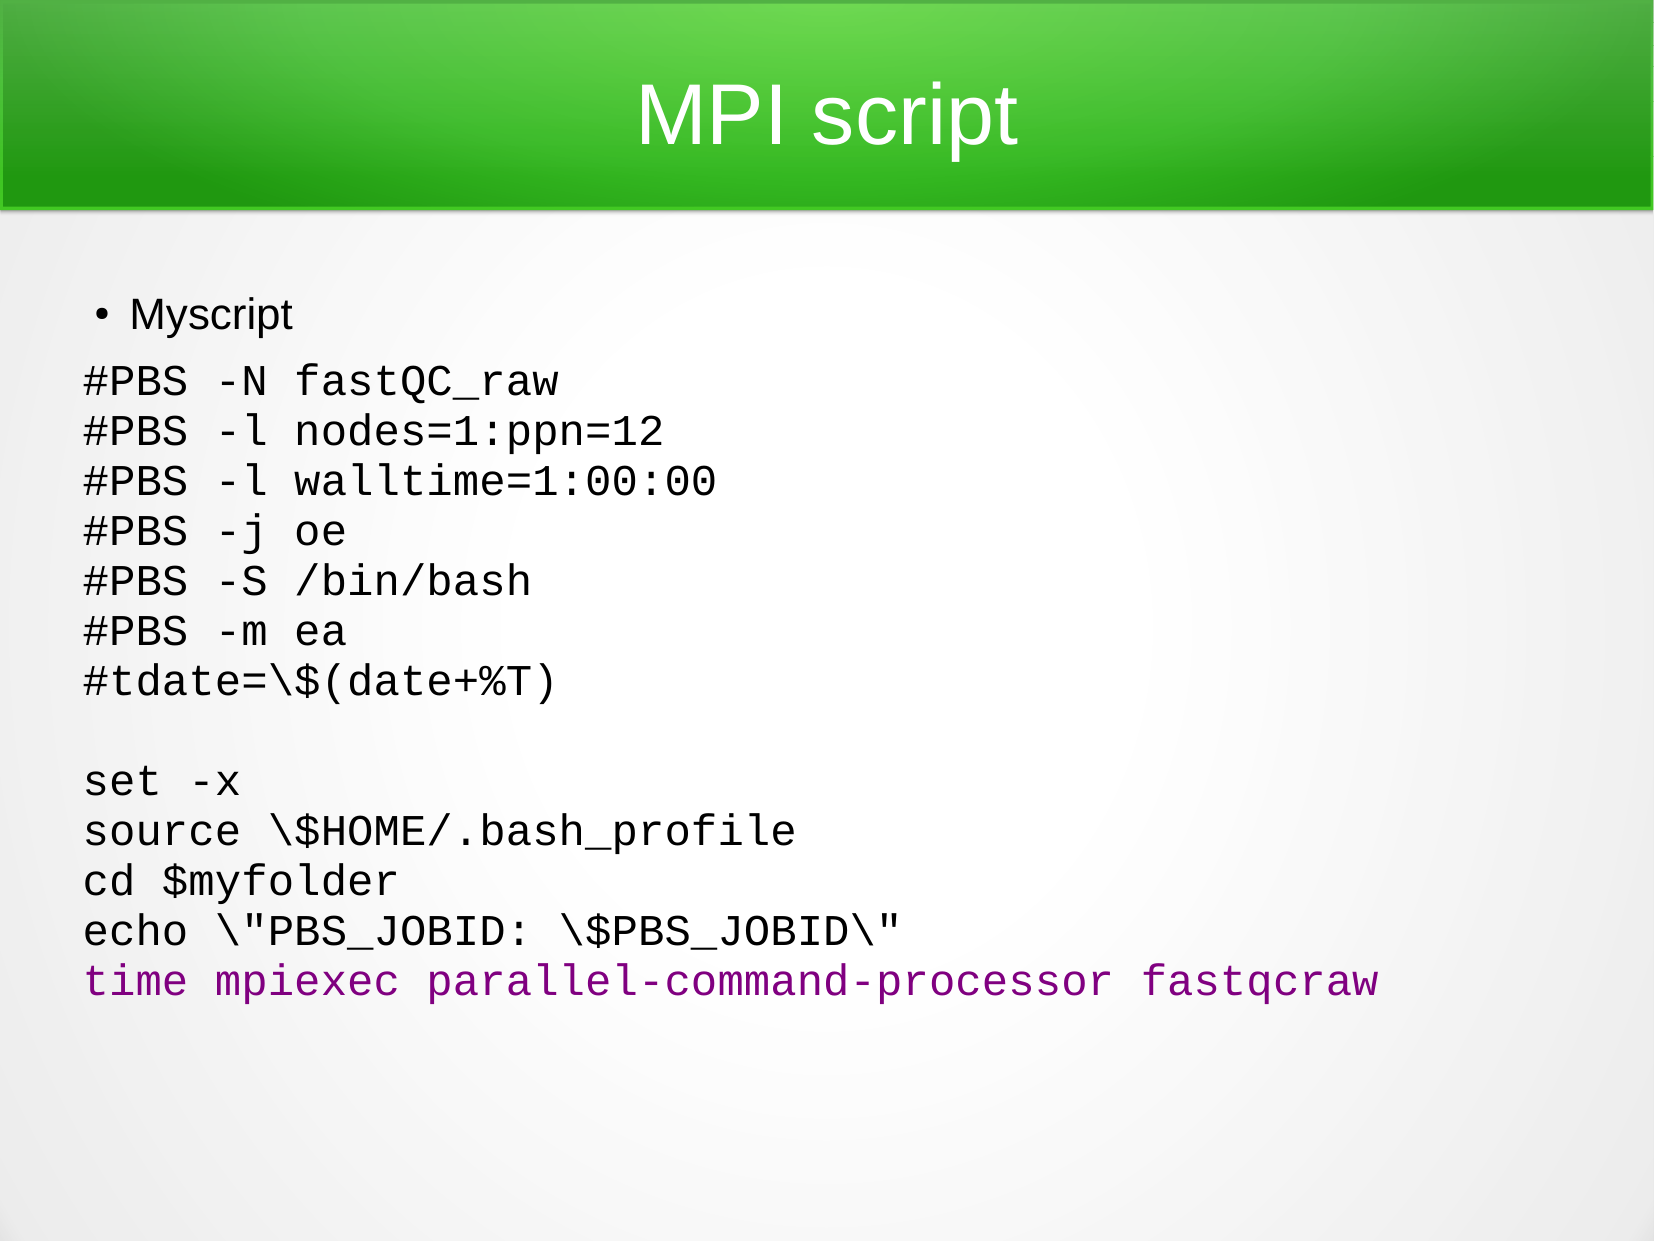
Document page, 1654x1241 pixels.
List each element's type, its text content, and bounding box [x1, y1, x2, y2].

list Myscript #PBS -N fastQC_raw #PBS -l nodes=1:ppn=12 #PBS -l walltime=1:00:00 #PBS -j oe #PBS -S /bin/bash #PBS -m ea #tdate=\$(date+%T) set -x source \$HOME/.bash_profile cd $myfolder echo \"PBS_JOBID: \$PBS_JOBID\" time mpiexec parallel-command-processor fastqcraw [82, 290, 1538, 1010]
title MPI script [82, 49, 1571, 179]
